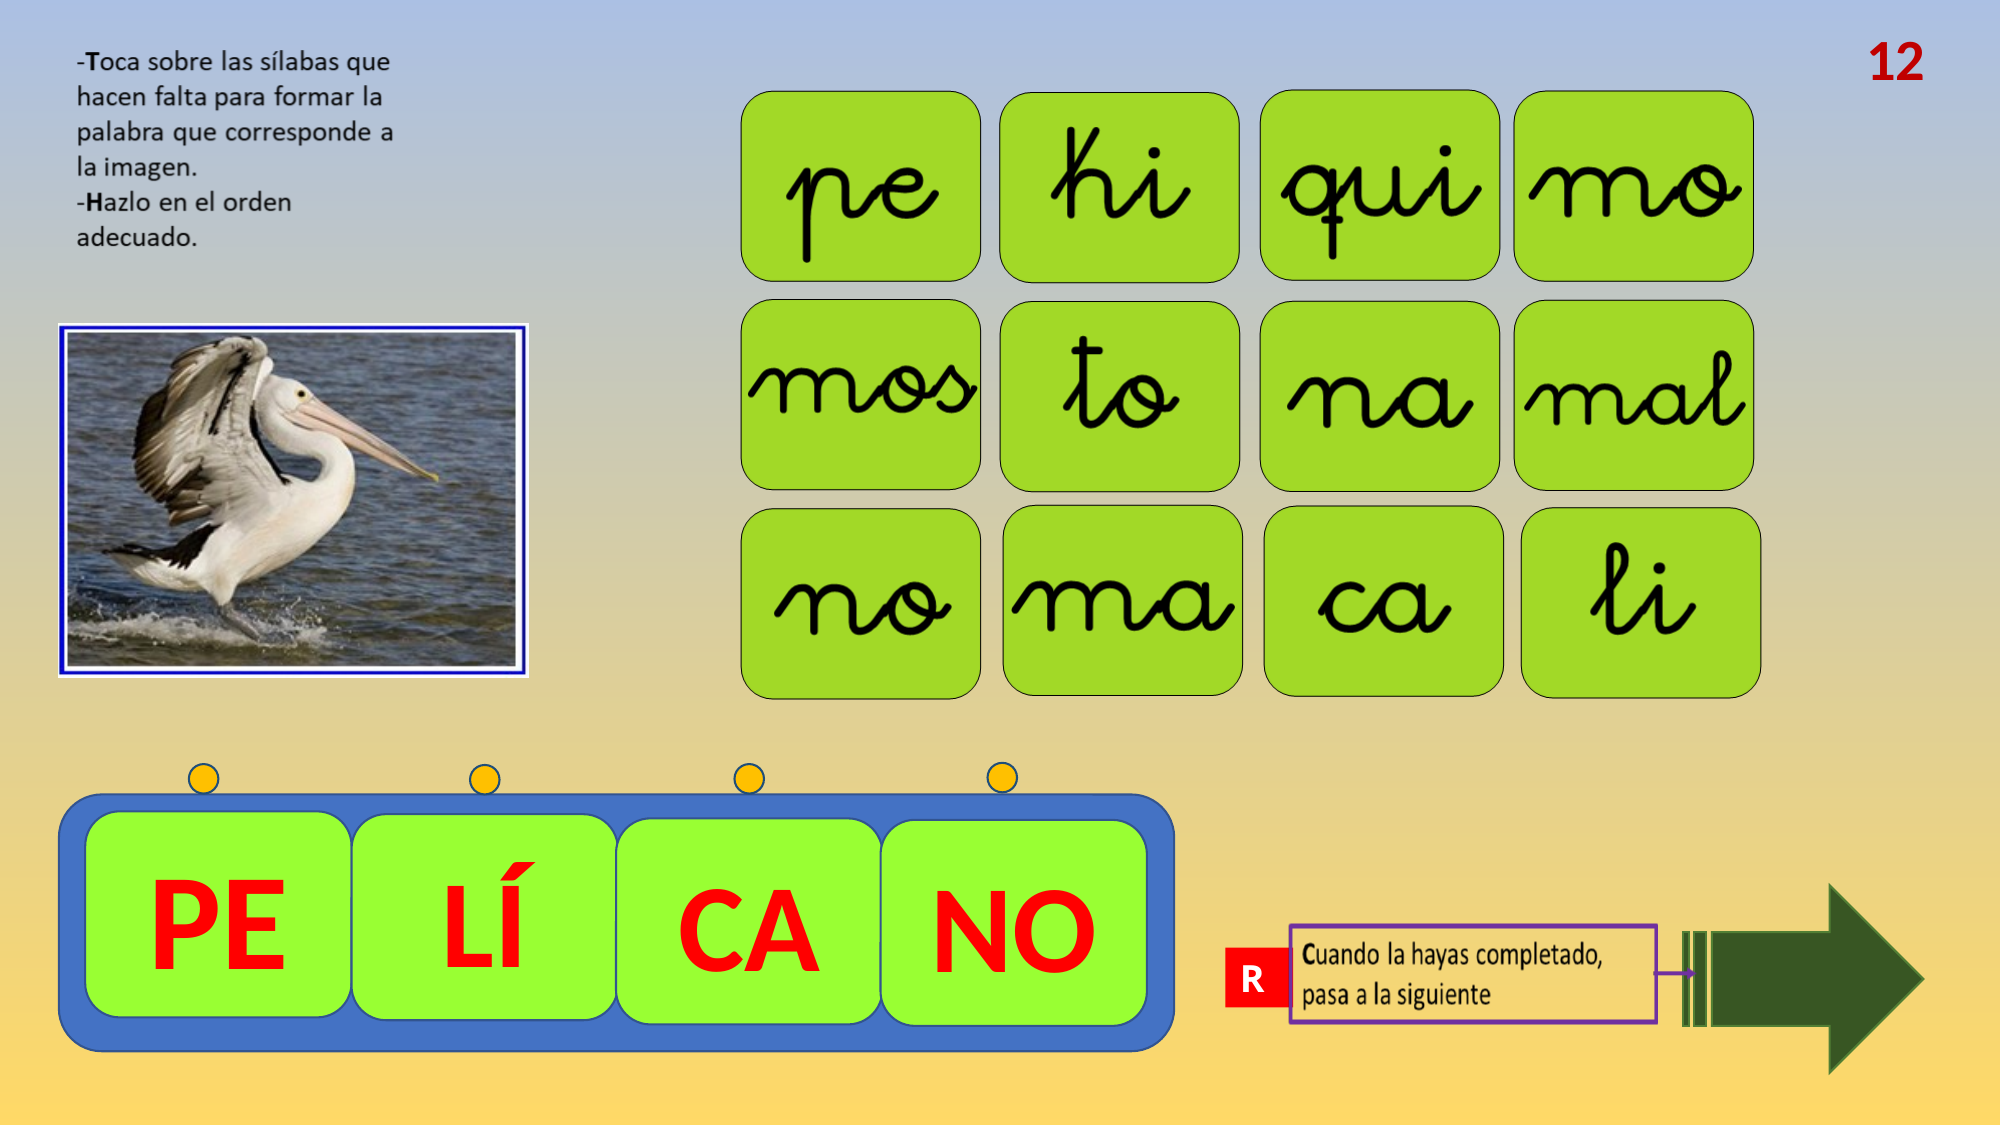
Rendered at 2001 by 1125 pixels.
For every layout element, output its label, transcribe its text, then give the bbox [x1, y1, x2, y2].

picture [1285, 922, 1707, 1035]
text_box LÍ [351, 814, 617, 1021]
text_box PE [85, 811, 352, 1018]
picture [58, 34, 431, 272]
text_box [987, 762, 1018, 793]
text_box 12 [1851, 14, 1979, 100]
text_box NO [880, 819, 1147, 1026]
picture [1513, 299, 1755, 492]
picture [740, 298, 982, 491]
picture [1259, 300, 1501, 493]
text_box [1711, 885, 1924, 1073]
picture [58, 323, 529, 678]
picture [1002, 504, 1244, 697]
text_box [58, 764, 1175, 1052]
text_box CA [616, 818, 882, 1025]
picture [740, 508, 982, 700]
picture [999, 91, 1241, 284]
picture [999, 300, 1241, 493]
picture [1513, 90, 1755, 282]
picture [1259, 89, 1501, 281]
picture [1520, 507, 1762, 699]
picture [740, 90, 982, 283]
picture [1263, 505, 1505, 698]
text_box R [1225, 947, 1285, 1008]
